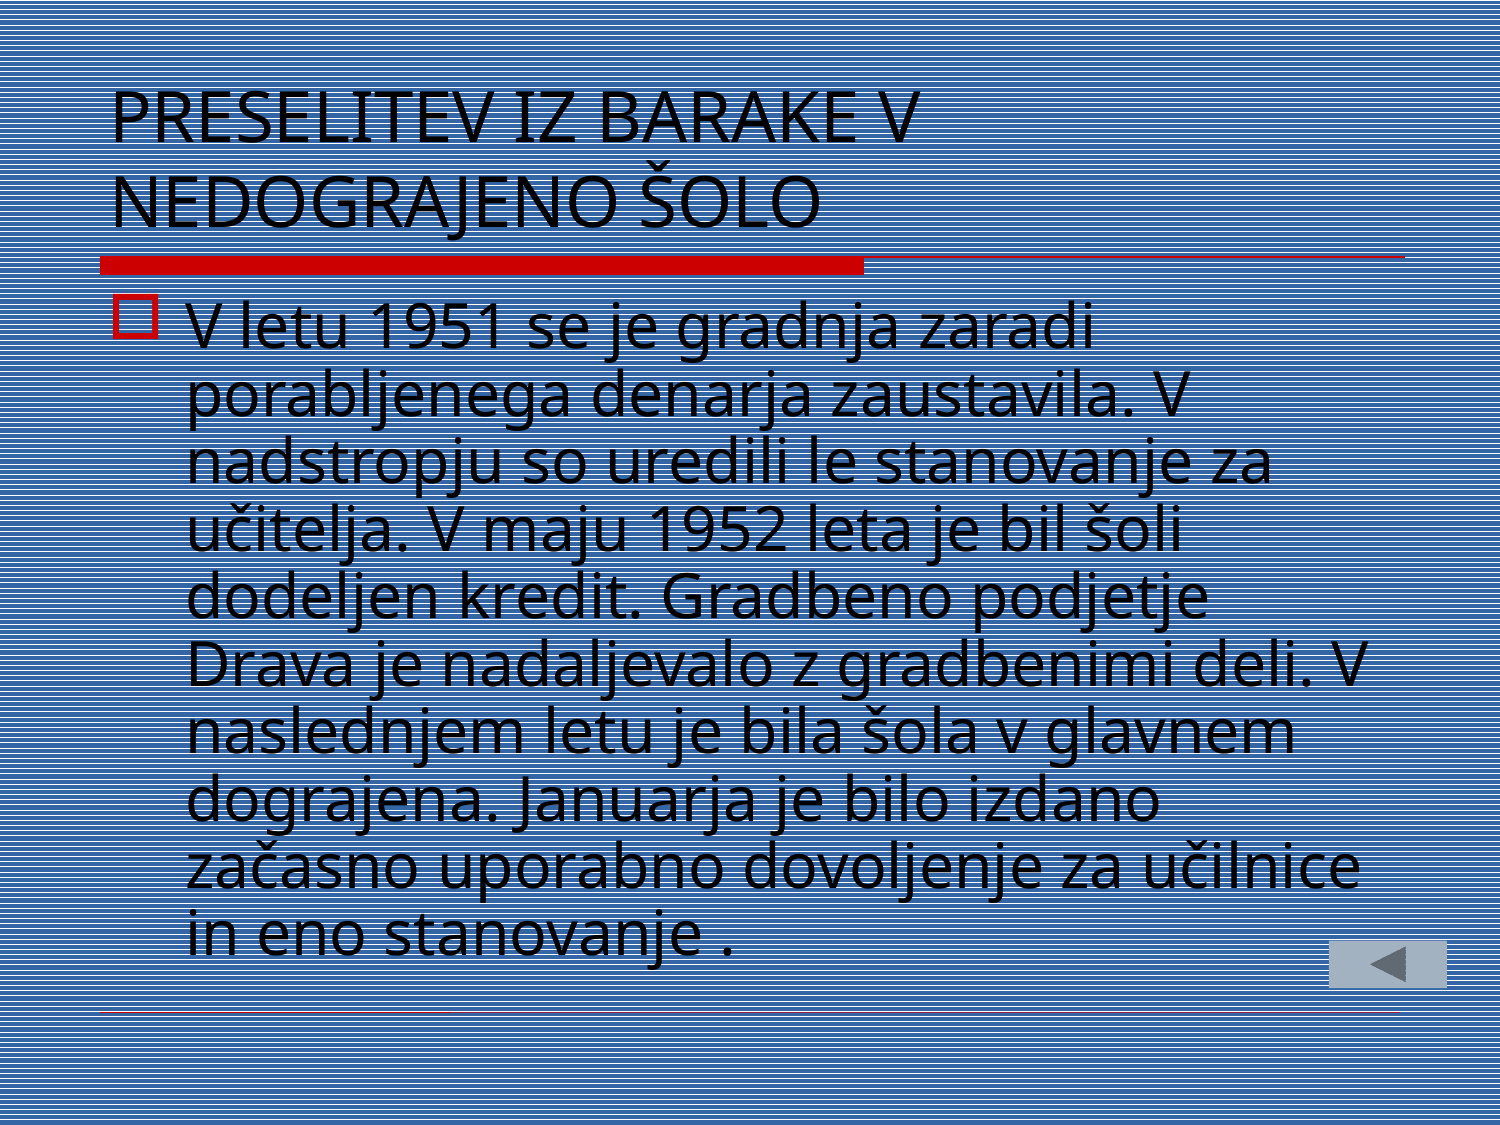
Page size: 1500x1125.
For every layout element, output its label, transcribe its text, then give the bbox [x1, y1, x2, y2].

text_box [1328, 940, 1447, 989]
list V letu 1951 se je gradnja zaradi porabljenega denarja zaustavila. V nadstropju so uredili le stanovanje za učitelja. V maju 1952 leta je bil šoli dodeljen kredit. Gradbeno podjetje Drava je nadaljevalo z gradbenimi deli. V naslednjem letu je bila šola v glavnem dograjena. Januarja je bilo izdano začasno uporabno dovoljenje za učilnice in eno stanovanje . [92, 287, 1406, 988]
title PRESELITEV IZ BARAKE V NEDOGRAJENO ŠOLO [94, 50, 1407, 250]
